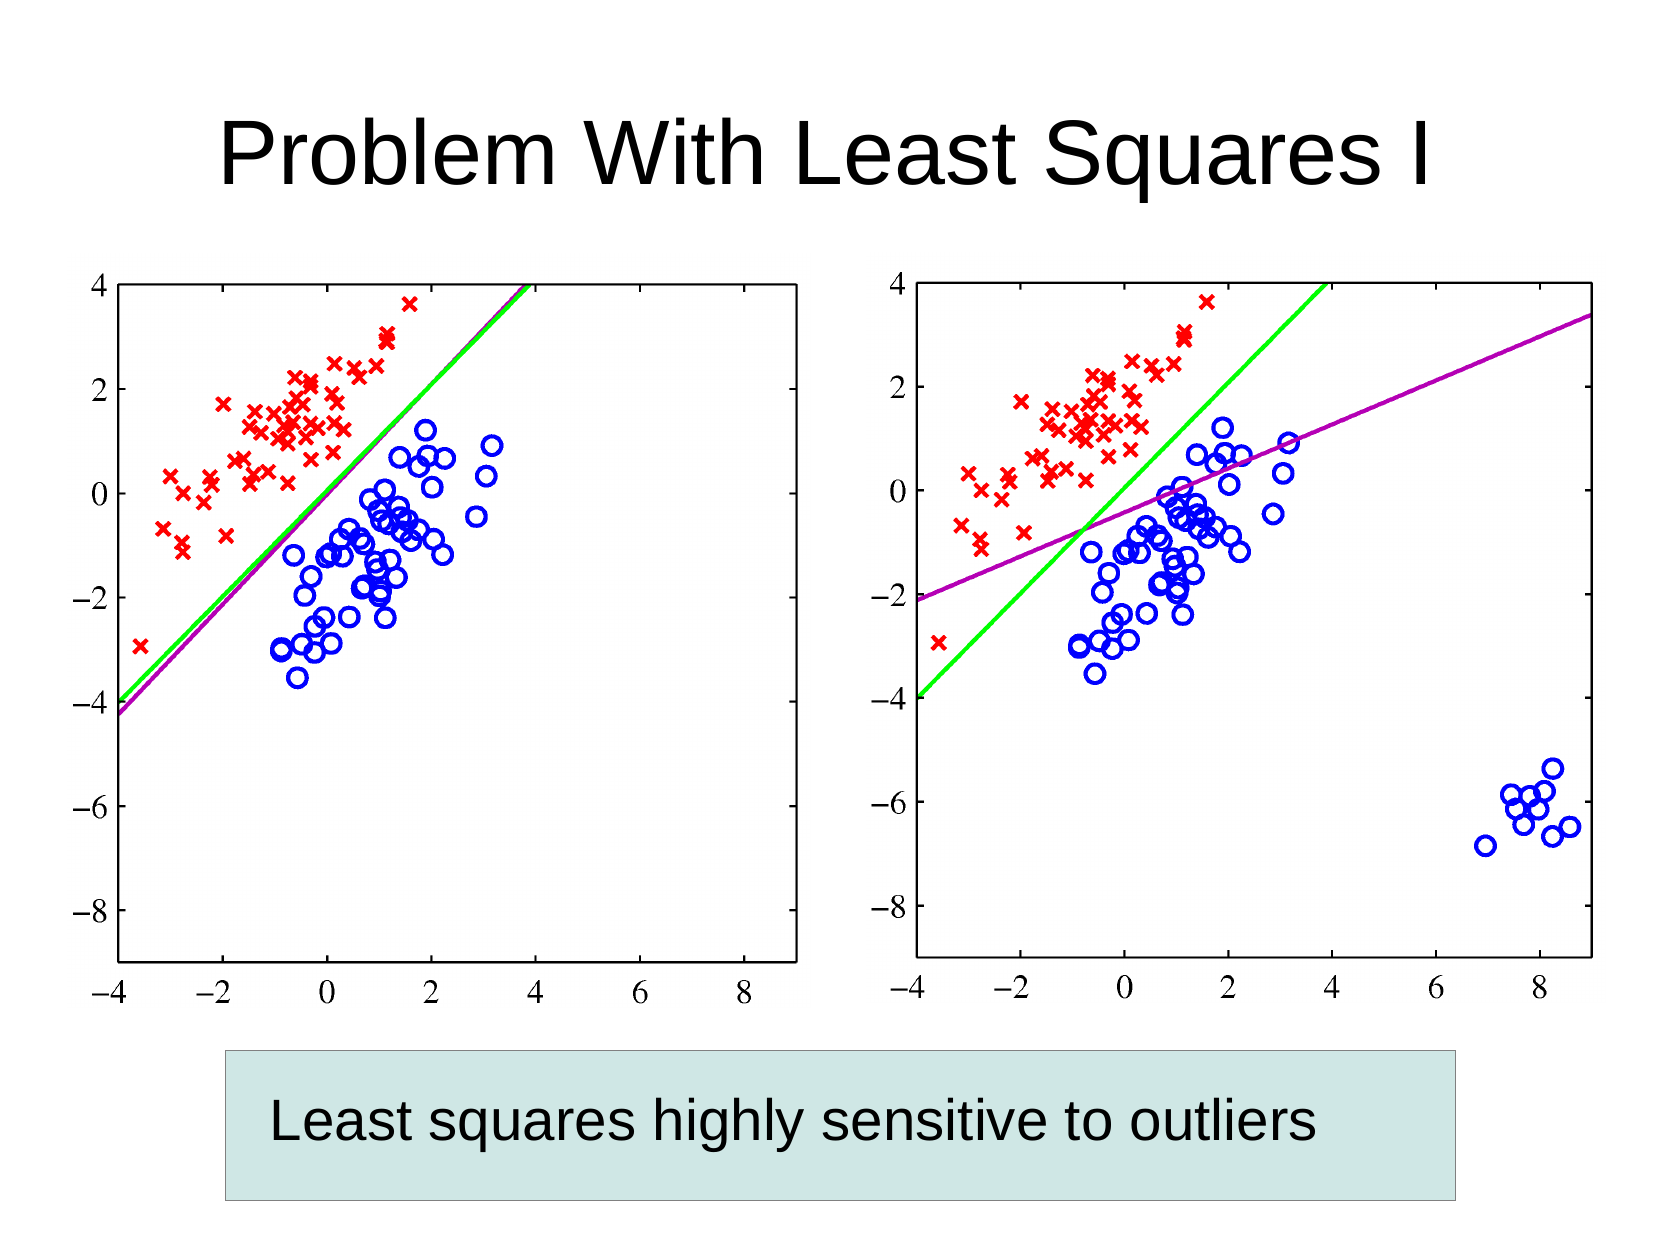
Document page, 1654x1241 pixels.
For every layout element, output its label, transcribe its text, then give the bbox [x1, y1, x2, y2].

text_box [225, 1050, 1456, 1201]
title Problem With Least Squares I [82, 49, 1571, 257]
text_box Least squares highly sensitive to outliers [255, 1080, 1335, 1160]
picture [67, 253, 811, 1008]
picture [866, 252, 1606, 1003]
